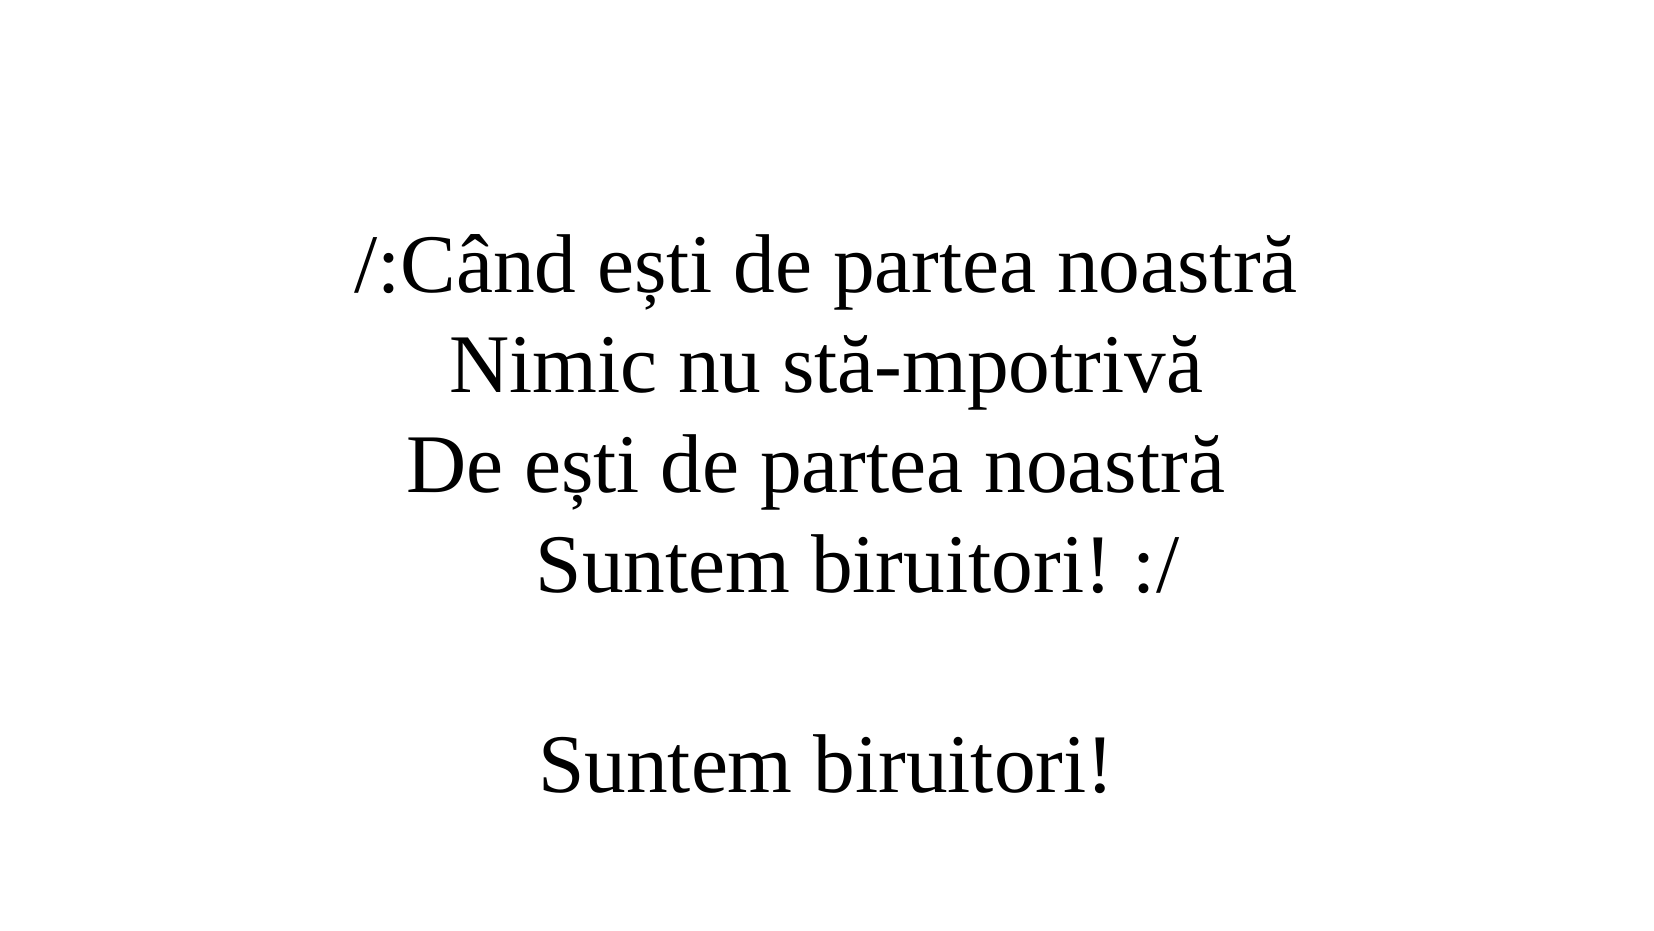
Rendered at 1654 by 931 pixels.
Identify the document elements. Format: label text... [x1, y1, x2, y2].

subtitle /:Când ești de partea noastră Nimic nu stă-mpotrivă De ești de partea noastră Suntem biruitori! :/ Suntem biruitori! [0, 201, 1654, 719]
